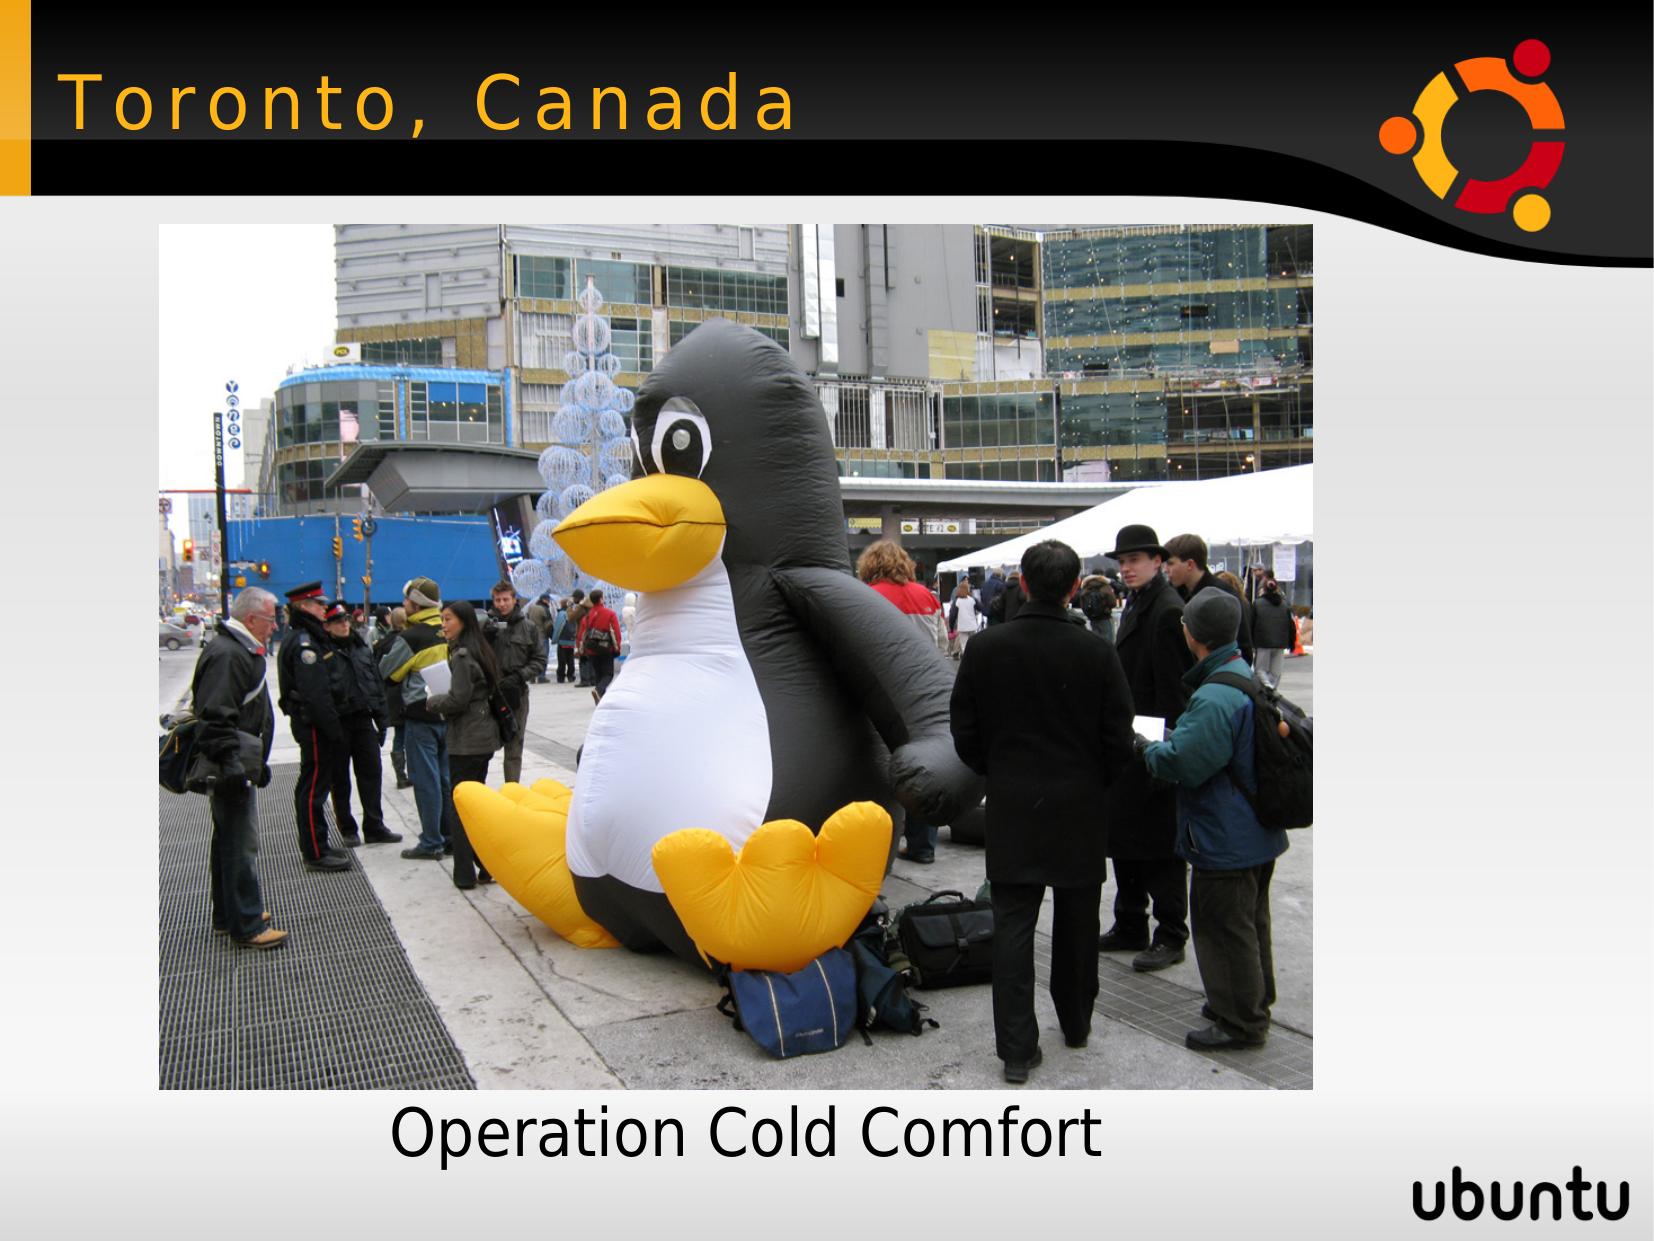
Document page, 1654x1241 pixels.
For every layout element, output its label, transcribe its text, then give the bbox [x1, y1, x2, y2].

picture [0, 0, 1654, 1241]
title Toronto, Canada [59, 36, 1270, 171]
text_box Operation Cold Comfort [375, 1090, 1119, 1181]
